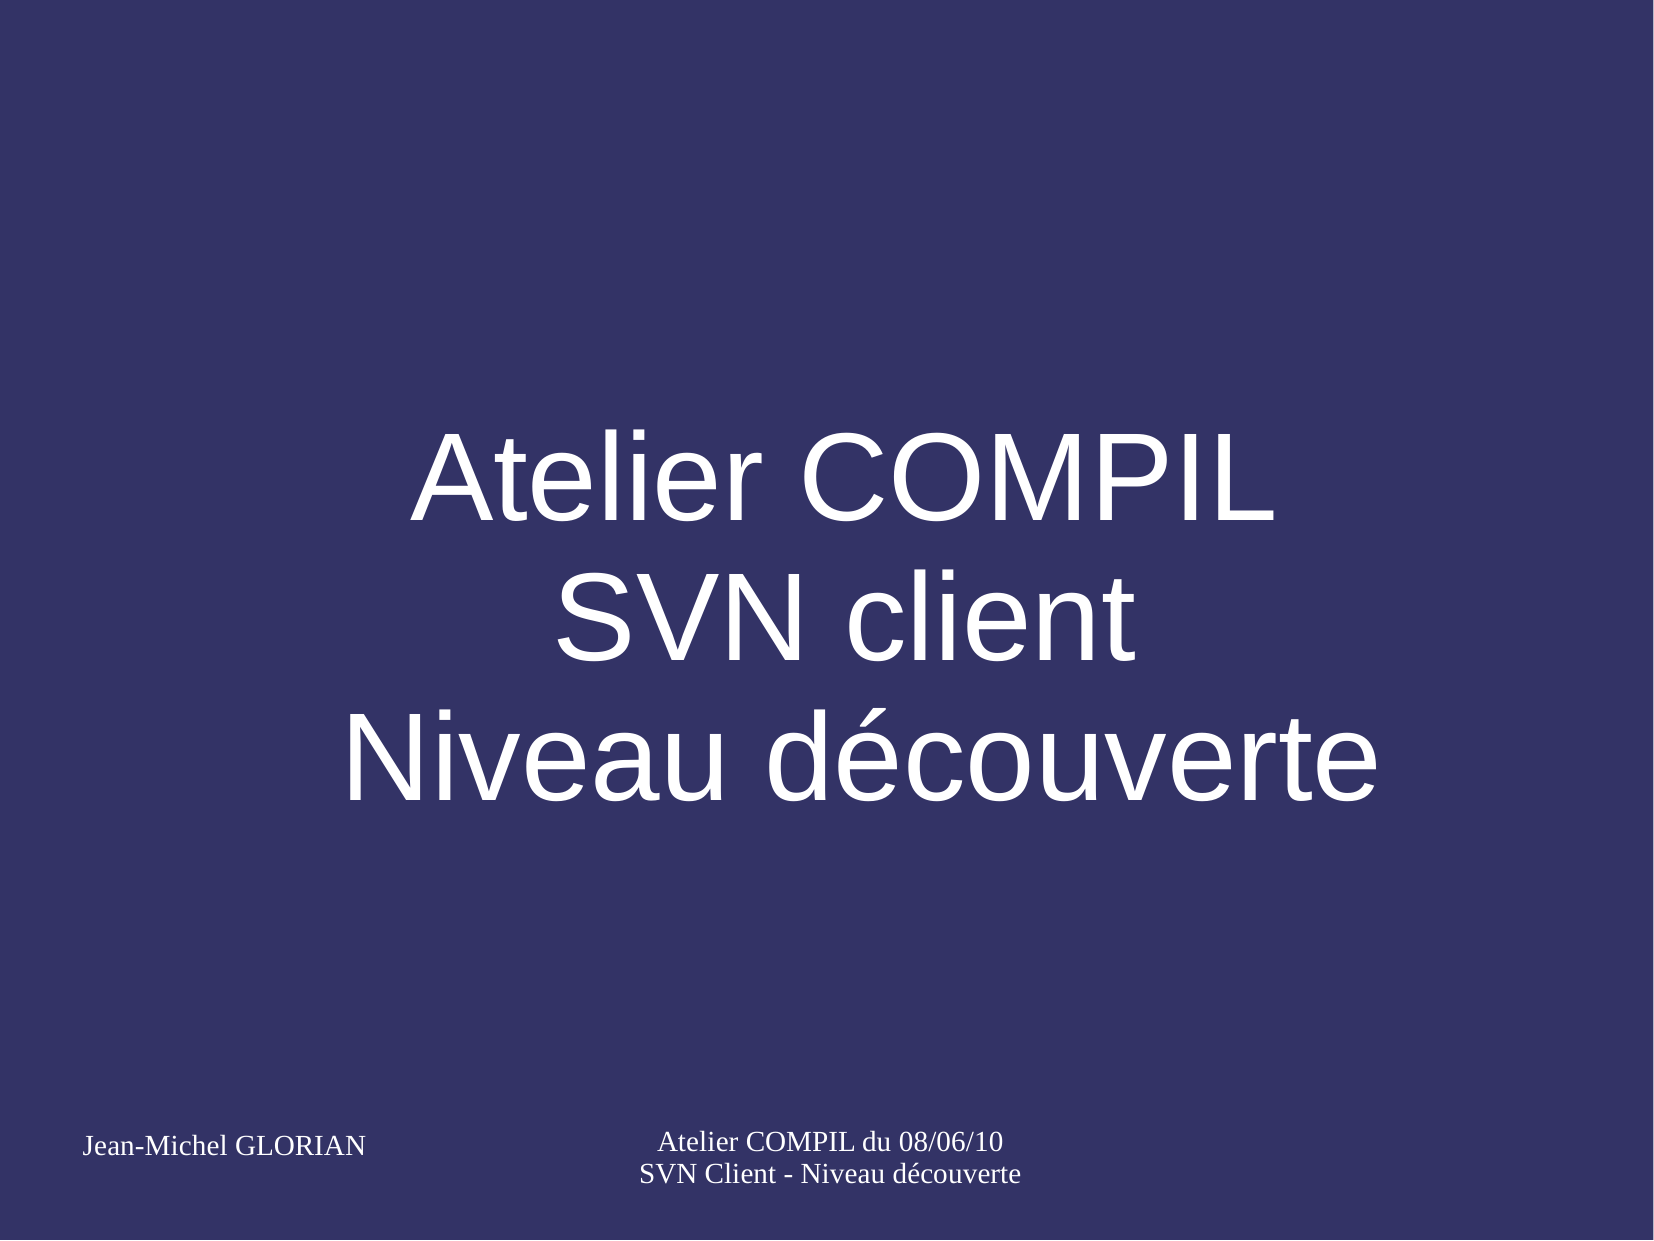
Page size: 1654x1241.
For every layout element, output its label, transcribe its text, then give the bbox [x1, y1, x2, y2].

title Atelier COMPIL SVN client Niveau découverte [152, 407, 1536, 827]
